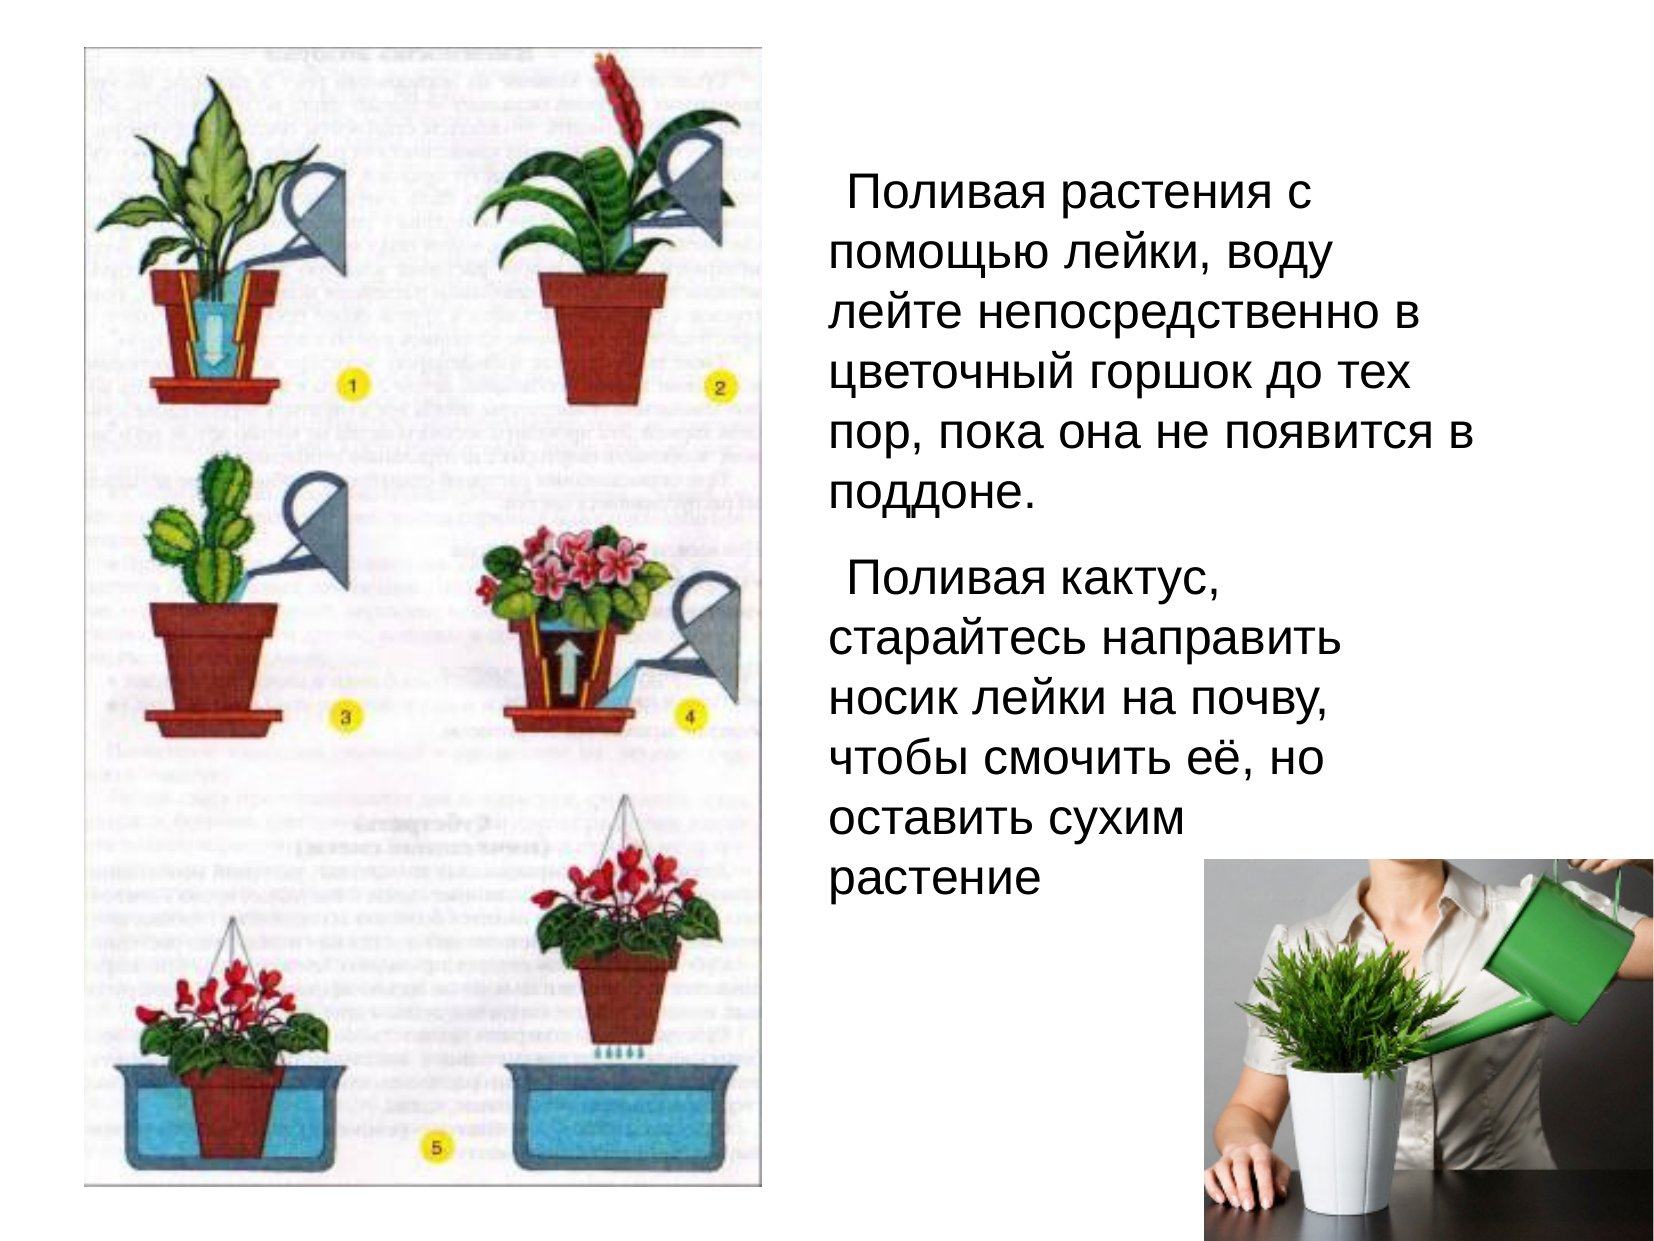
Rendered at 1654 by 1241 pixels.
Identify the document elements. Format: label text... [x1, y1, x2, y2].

picture [1204, 859, 1654, 1241]
text_box Поливая кактус, старайтесь направить носик лейки на почву, чтобы смочить её, но оставить сухим растение [813, 536, 1413, 912]
picture [84, 47, 762, 1188]
text_box Поливая растения с помощью лейки, воду лейте непосредственно в цветочный горшок до тех пор, пока она не появится в поддоне. [813, 151, 1491, 527]
